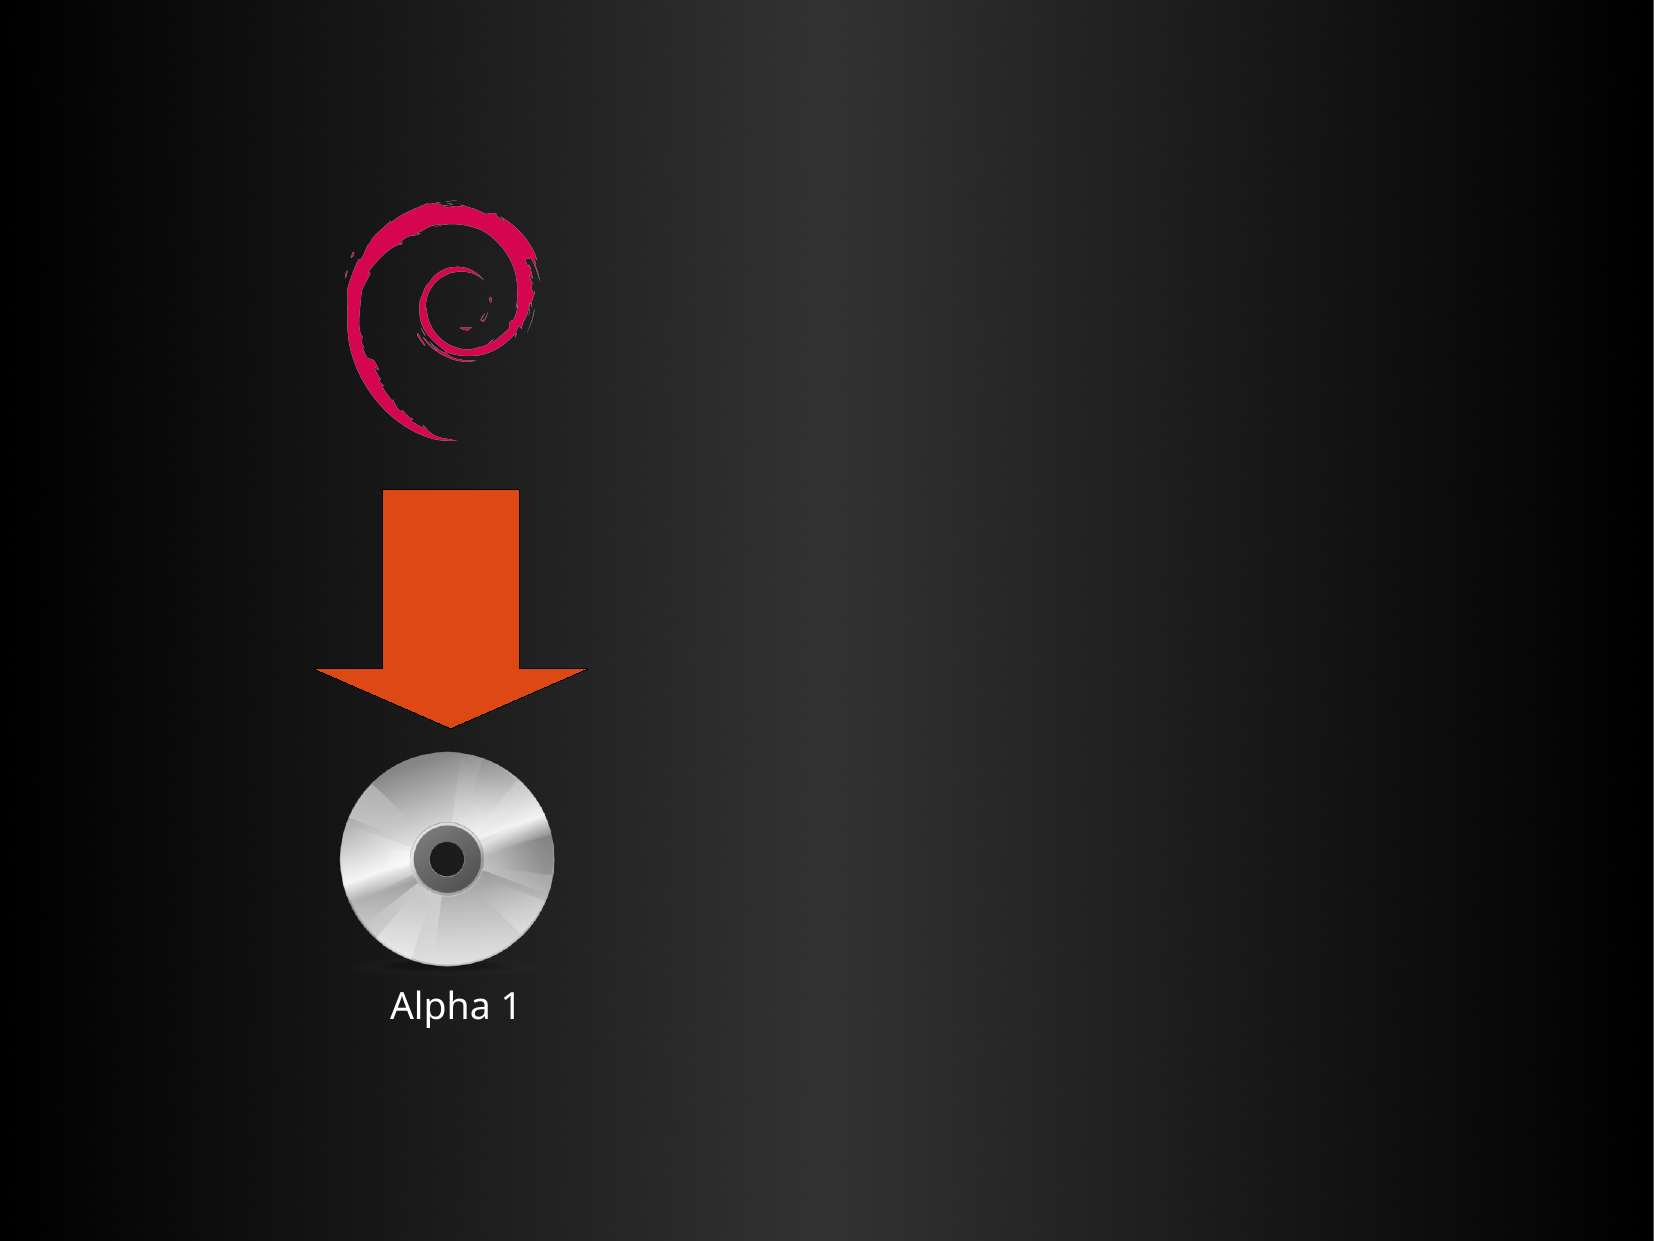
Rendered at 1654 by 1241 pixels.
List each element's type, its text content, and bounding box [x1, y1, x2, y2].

text_box [313, 489, 588, 729]
text_box Alpha 1 [375, 972, 540, 1030]
picture [0, 0, 1654, 1241]
